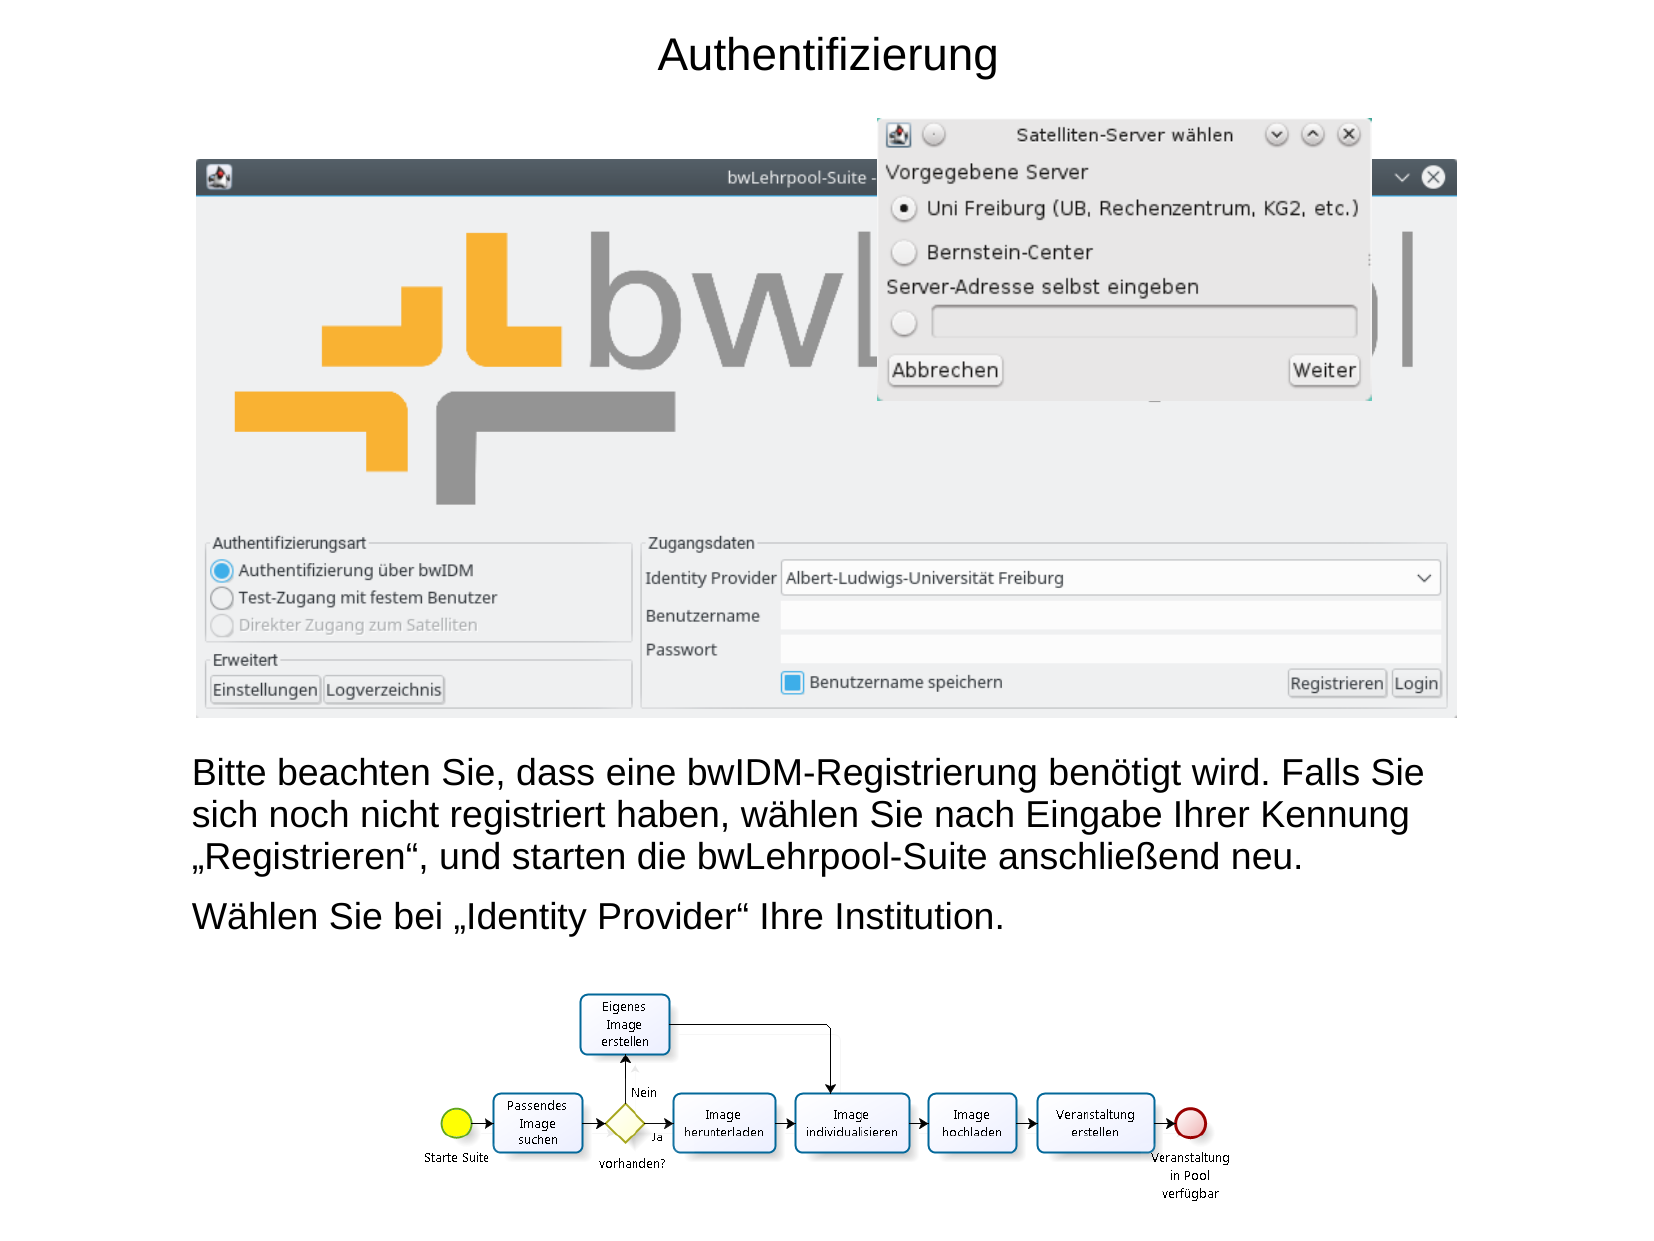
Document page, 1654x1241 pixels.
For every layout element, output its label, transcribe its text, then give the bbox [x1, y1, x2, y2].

text_box Bitte beachten Sie, dass eine bwIDM-Registrierung benötigt wird. Falls Sie sich noch nicht registriert haben, wählen Sie nach Eingabe Ihrer Kennung „Registrieren“, und starten die bwLehrpool-Suite anschließend neu. Wählen Sie bei „Identity Provider“ Ihre Institution. [177, 744, 1477, 945]
picture [410, 977, 1238, 1215]
picture [196, 118, 1457, 718]
title Authentifizierung [84, 2, 1573, 107]
